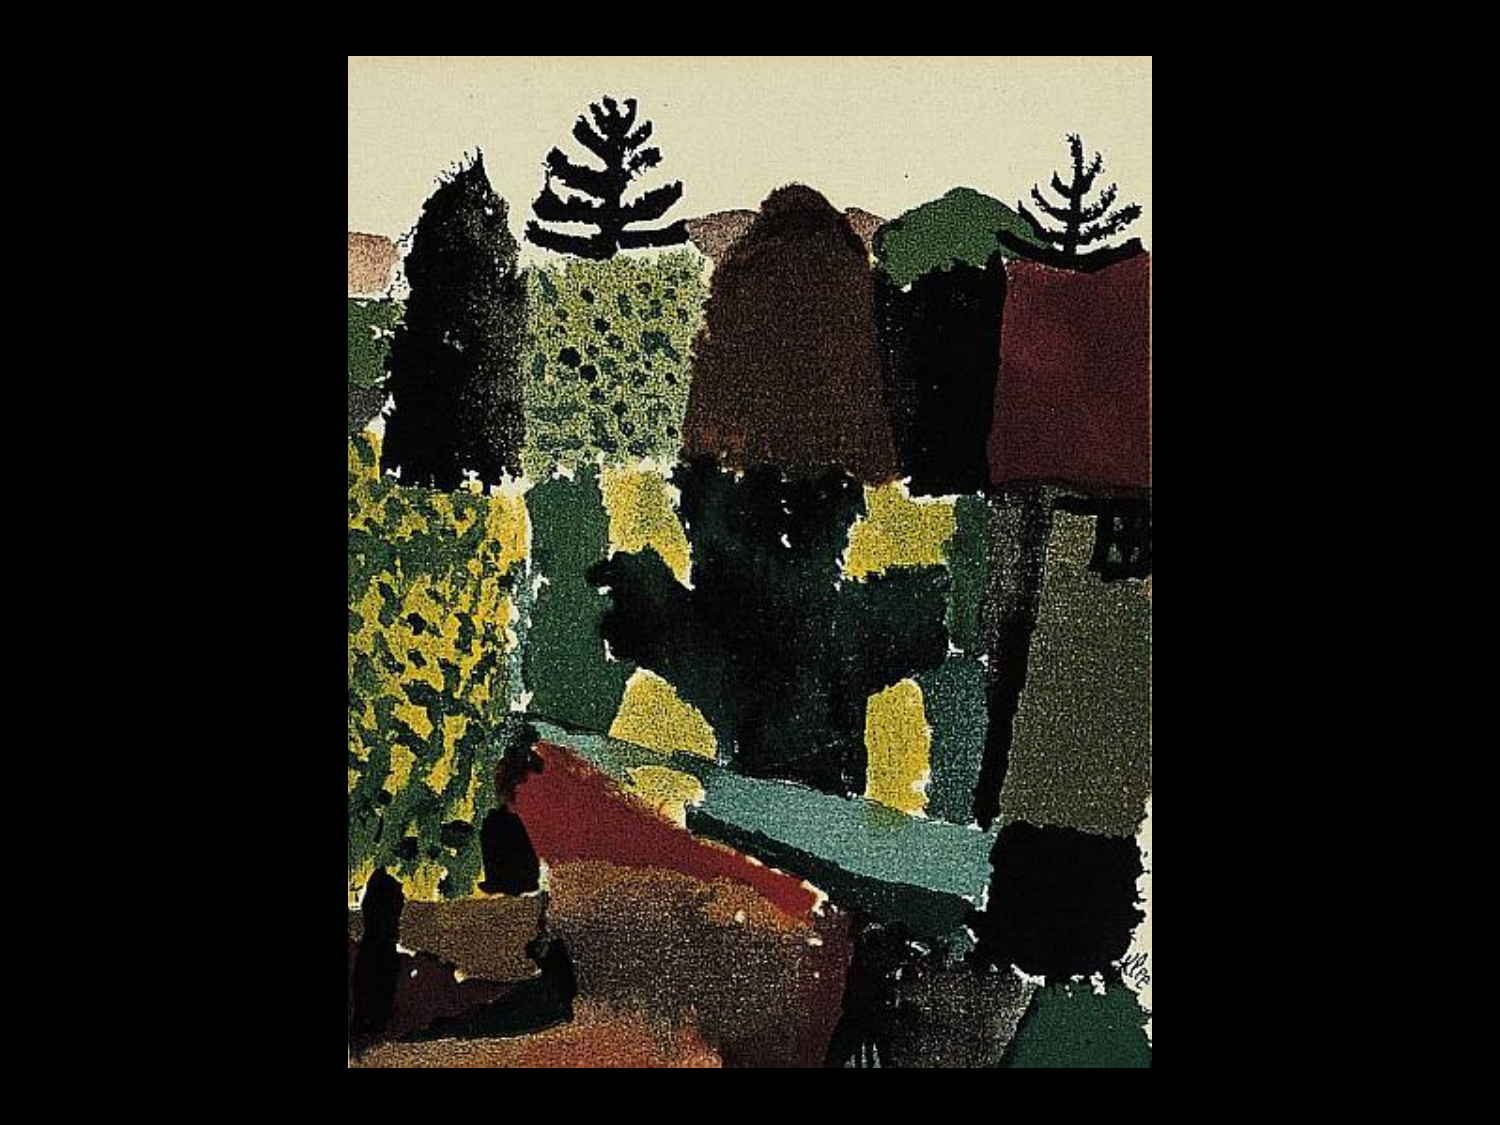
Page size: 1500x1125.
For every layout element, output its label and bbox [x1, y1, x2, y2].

picture [348, 56, 1152, 1068]
